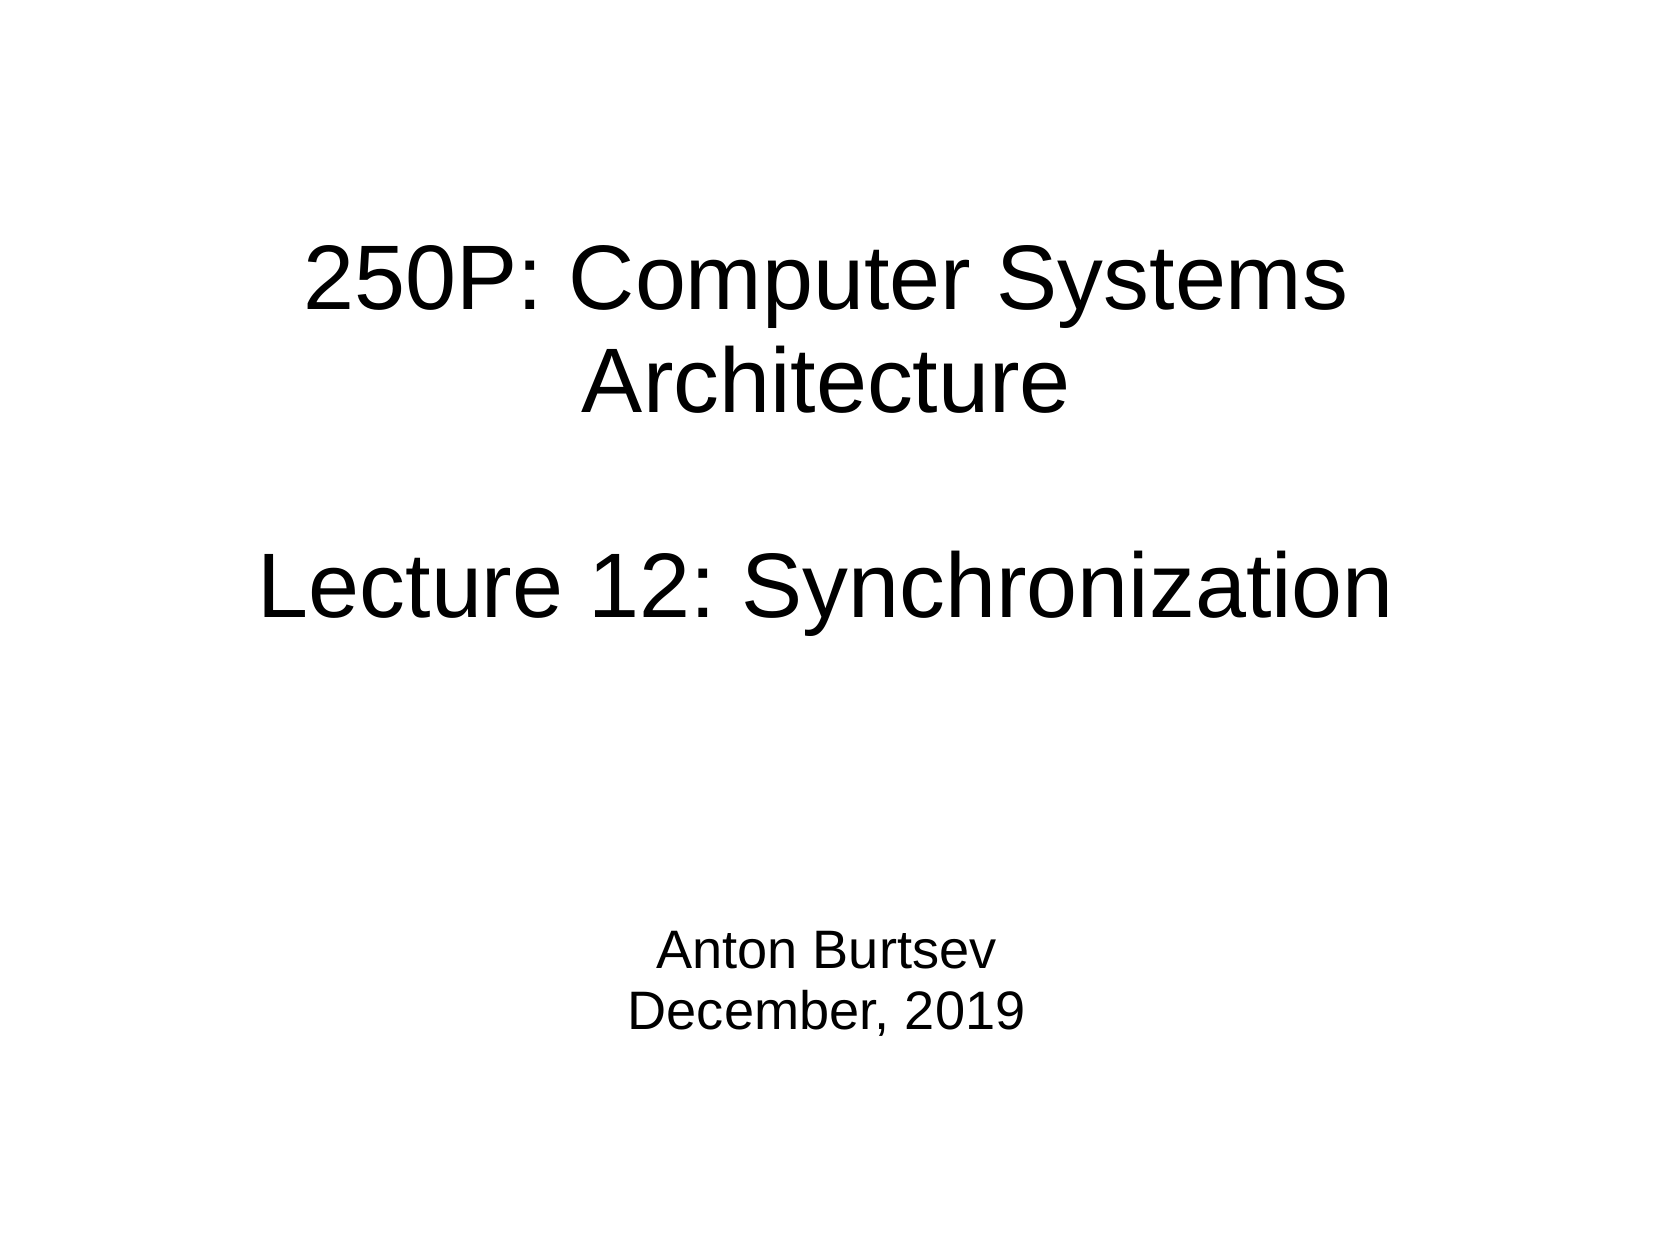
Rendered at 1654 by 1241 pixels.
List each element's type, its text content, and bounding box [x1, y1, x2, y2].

title 250P: Computer Systems Architecture Lecture 12: Synchronization [82, 113, 1571, 637]
subtitle Anton Burtsev December, 2019 [82, 637, 1571, 1109]
